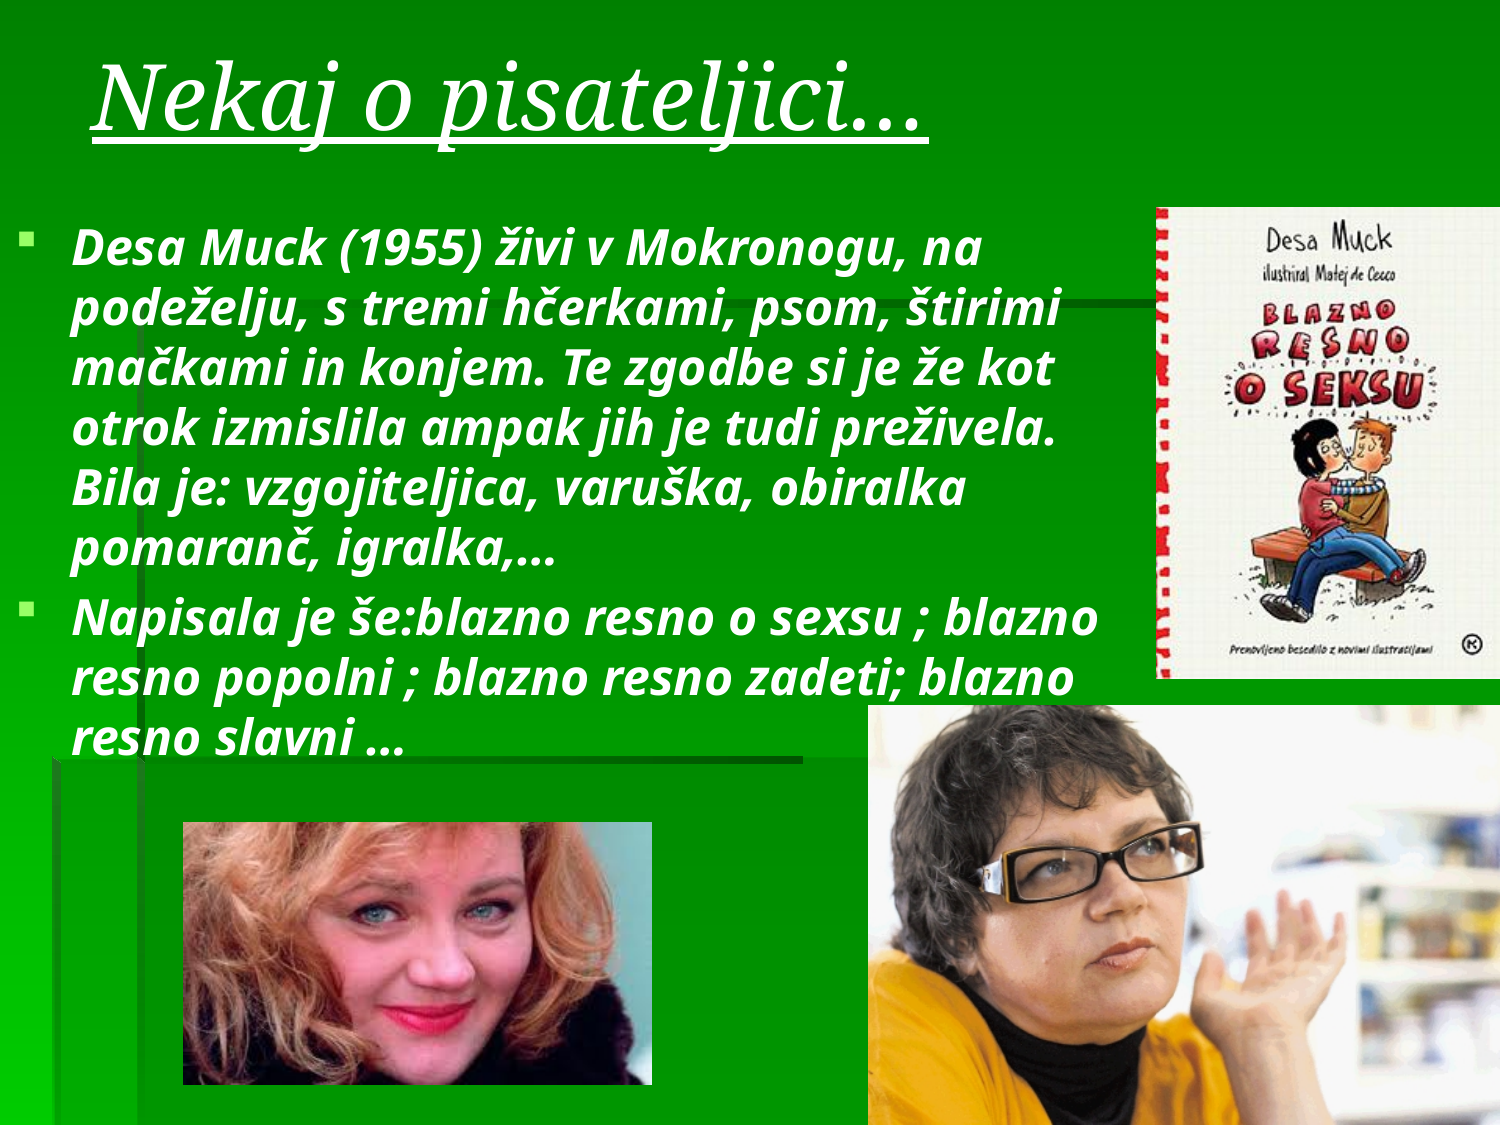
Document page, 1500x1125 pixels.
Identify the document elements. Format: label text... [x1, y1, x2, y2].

picture [868, 705, 1500, 1125]
picture [1156, 207, 1500, 679]
title Nekaj o pisateljici… [76, 0, 1427, 188]
picture [183, 822, 652, 1085]
list Desa Muck (1955) živi v Mokronogu, na podeželju, s tremi hčerkami, psom, štirimi mačkami in konjem. Te zgodbe si je že kot otrok izmislila ampak jih je tudi preživela. Bila je: vzgojiteljica, varuška, obiralka pomaranč, igralka,… Napisala je še:blazno resno o sexsu ; blazno resno popolni ; blazno resno zadeti; blazno resno slavni … [0, 208, 1124, 851]
